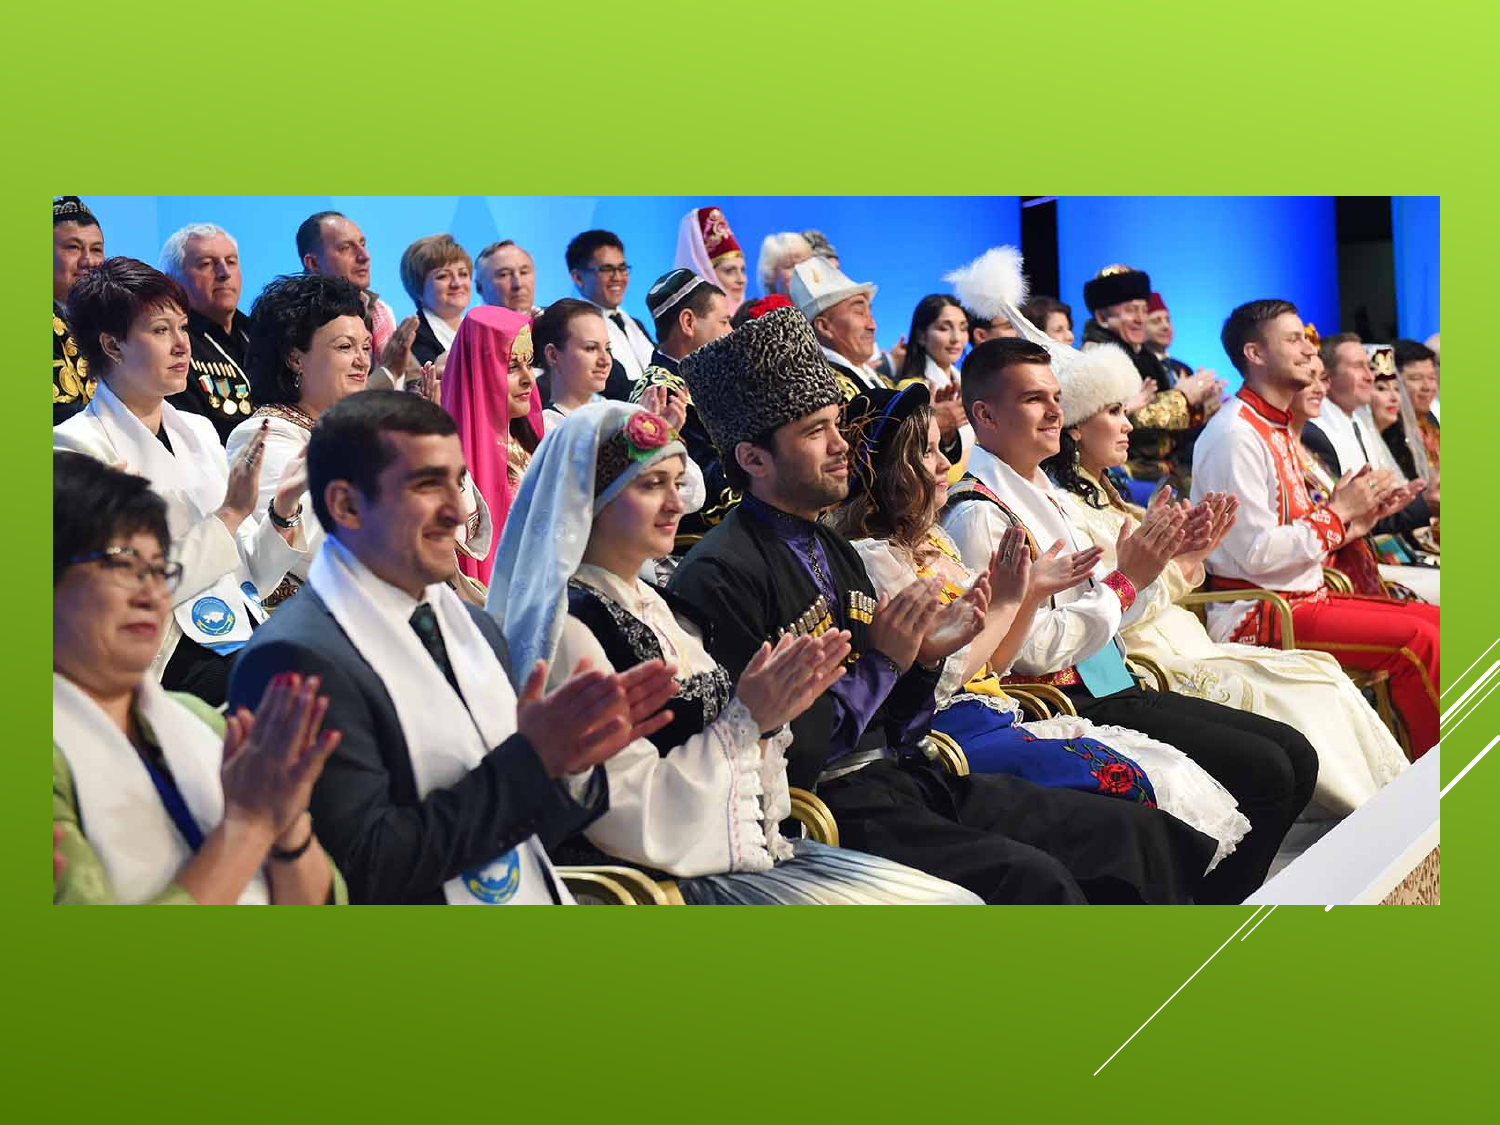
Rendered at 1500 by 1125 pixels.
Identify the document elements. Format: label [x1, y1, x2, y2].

picture [53, 196, 1440, 906]
